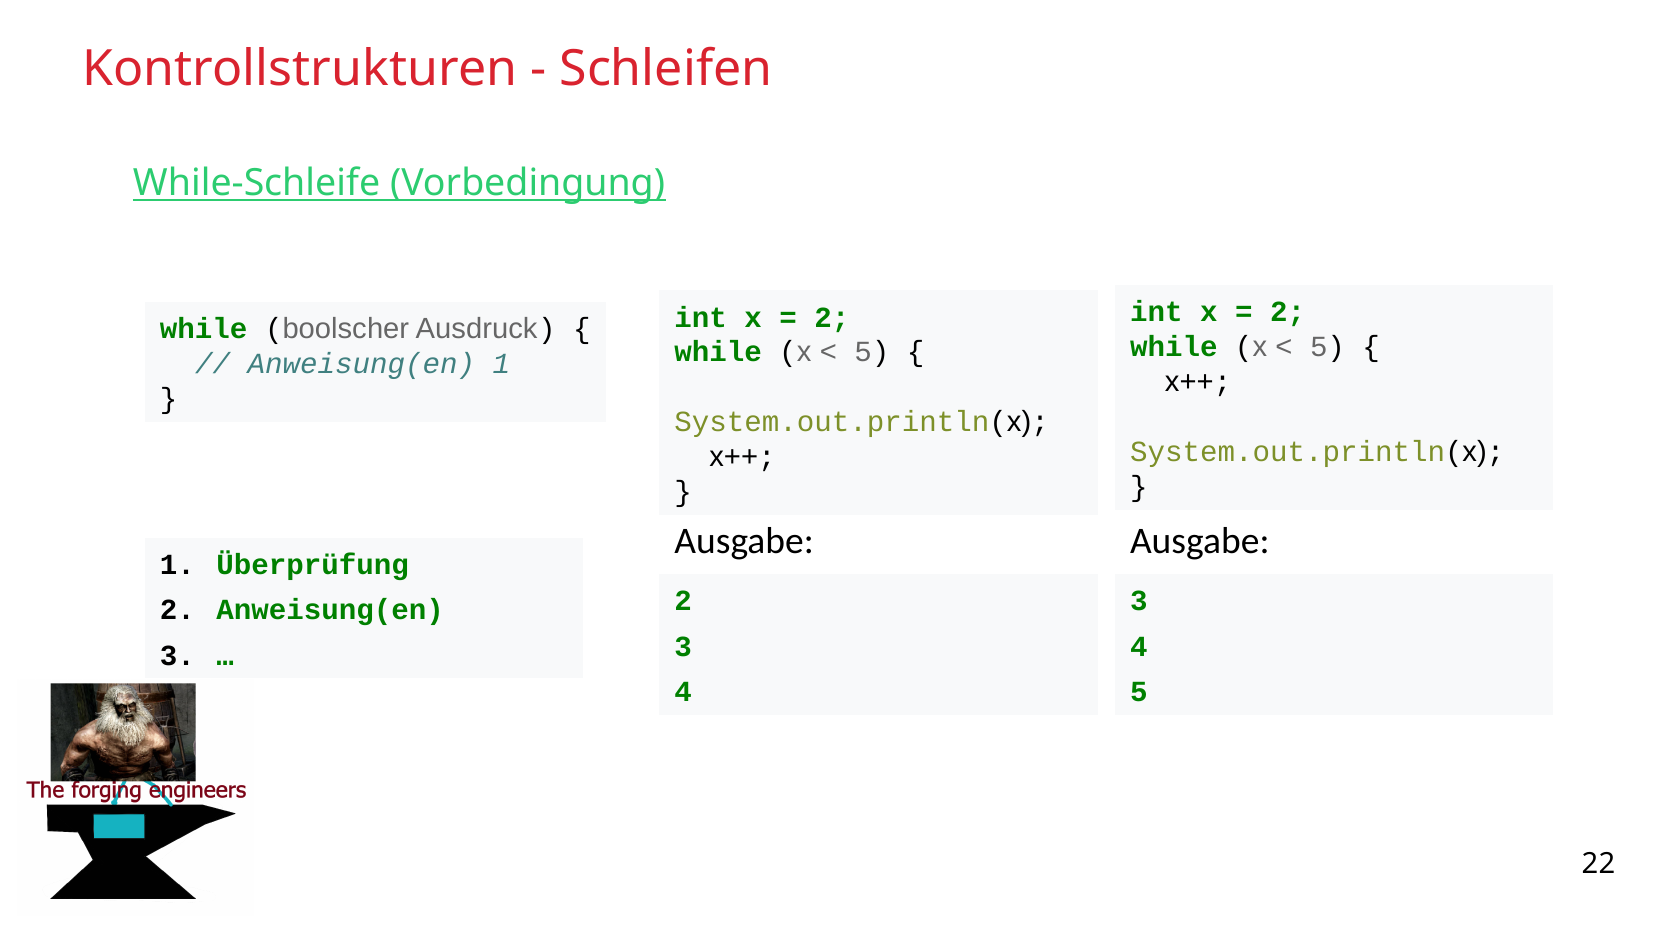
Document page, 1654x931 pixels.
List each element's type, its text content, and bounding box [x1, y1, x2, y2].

text_box Ausgabe: [659, 508, 831, 569]
text_box While-Schleife (Vorbedingung) [118, 148, 660, 208]
text_box Überprüfung Anweisung(en) … [145, 538, 583, 678]
text_box 3 4 5 [1115, 574, 1553, 715]
text_box int x = 2; while (x < 5) { x++; System.out.println(x); } [1115, 285, 1553, 510]
text_box while (boolscher Ausdruck) { // Anweisung(en) 1 } [145, 302, 606, 422]
picture [17, 679, 254, 916]
text_box int x = 2; while (x < 5) { System.out.println(x); x++; } [659, 290, 1098, 515]
text_box 2 3 4 [659, 574, 1098, 715]
text_box Ausgabe: [1114, 508, 1287, 569]
title Kontrollstrukturen - Schleifen [82, 37, 1571, 95]
